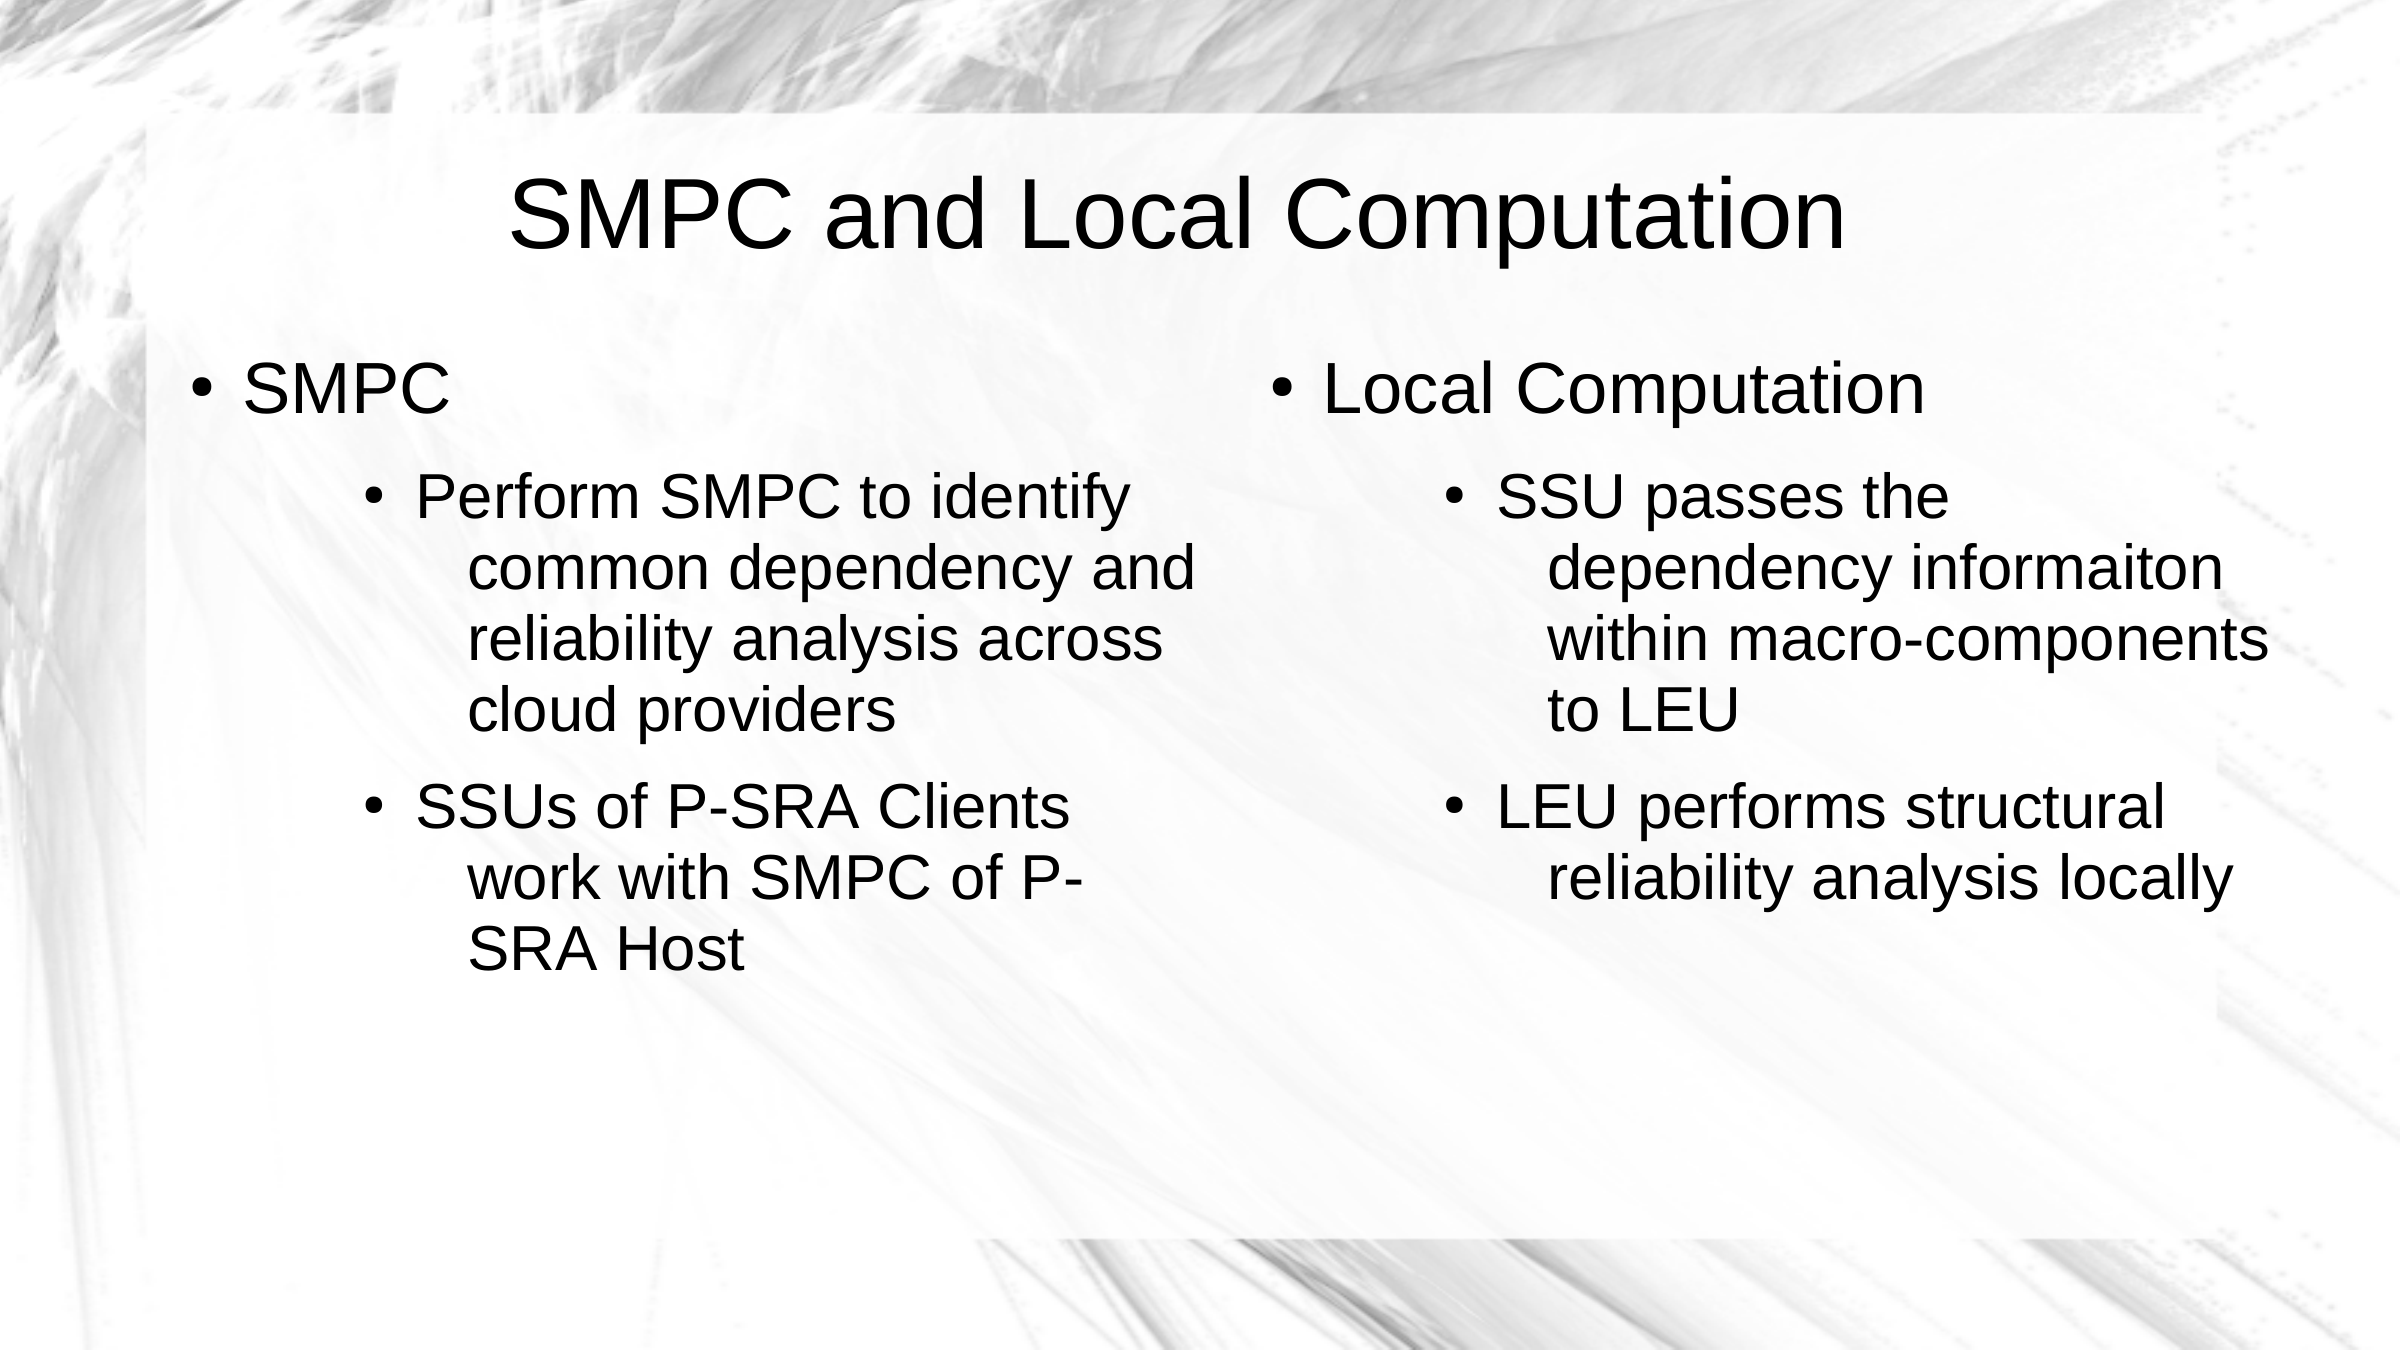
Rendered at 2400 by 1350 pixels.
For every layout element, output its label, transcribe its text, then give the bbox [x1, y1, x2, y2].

list Local Computation SSU passes the dependency informaiton within macro-components to LEU LEU performs structural reliability analysis locally [1251, 348, 2281, 1203]
list SMPC Perform SMPC to identify common dependency and reliability analysis across cloud providers SSUs of P-SRA Clients work with SMPC of P-SRA Host [171, 348, 1201, 1203]
picture [0, 0, 2400, 1350]
title SMPC and Local Computation [171, 122, 2186, 305]
